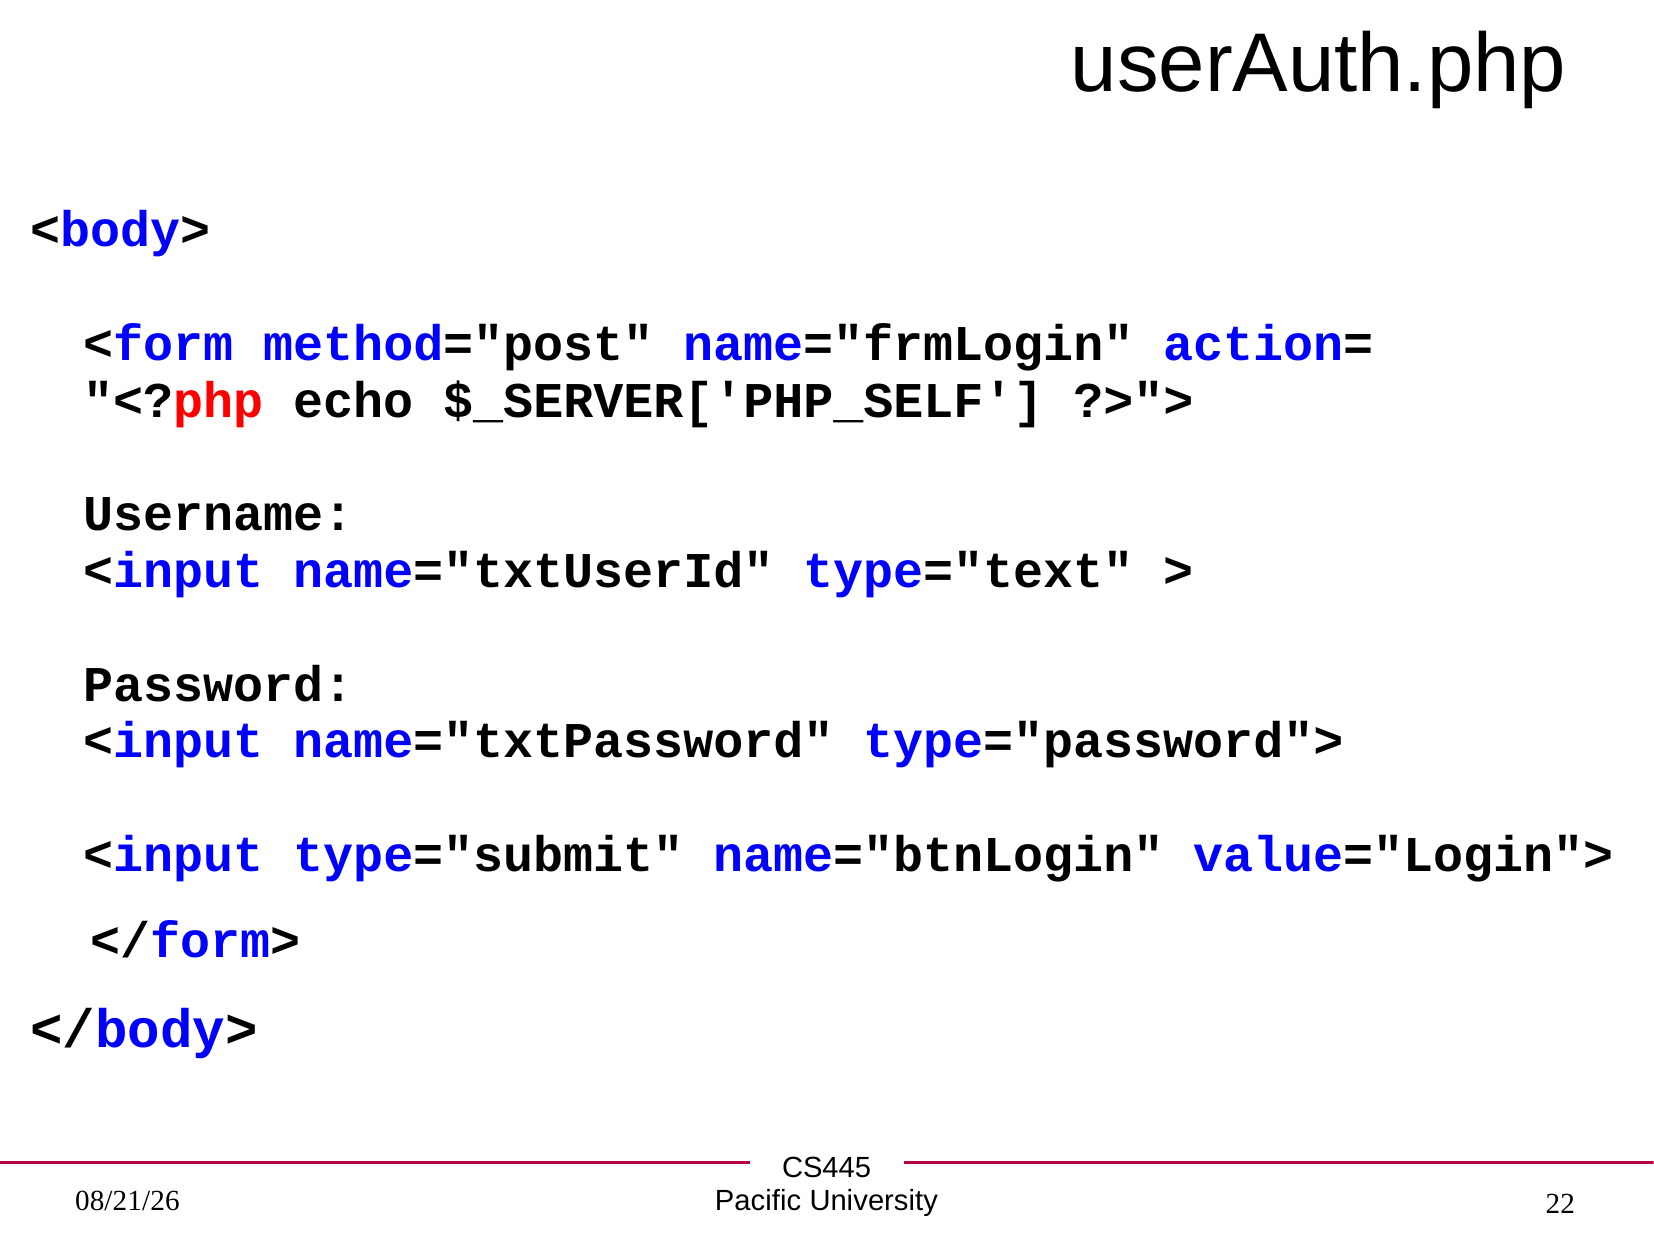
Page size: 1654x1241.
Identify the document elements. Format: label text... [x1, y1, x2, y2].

title userAuth.php [86, 15, 1576, 109]
list <body> <form method="post" name="frmLogin" action= "<?php echo $_SERVER['PHP_SELF'] ?>"> Username: <input name="txtUserId" type="text" > Password: <input name="txtPassword" type="password"> <input type="submit" name="btnLogin" value="Login"> </form> </body> [12, 118, 1654, 1080]
